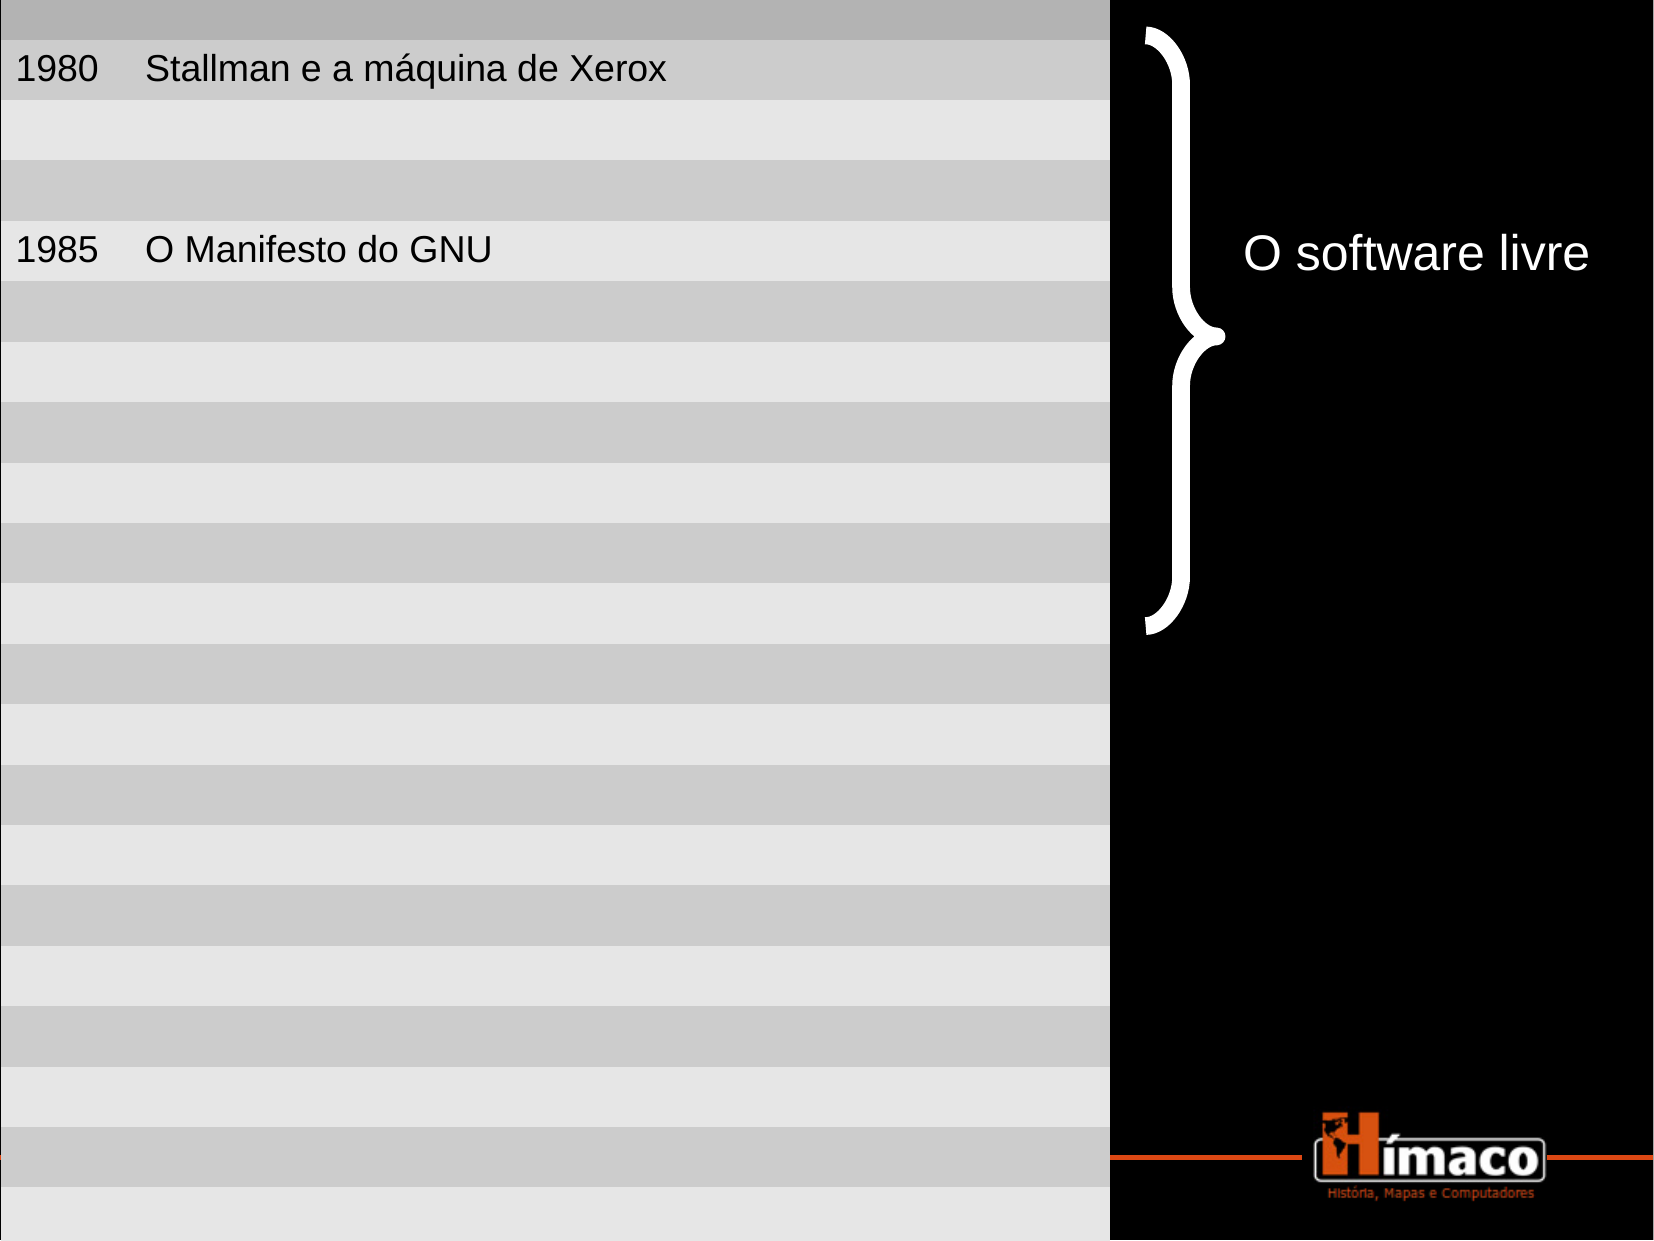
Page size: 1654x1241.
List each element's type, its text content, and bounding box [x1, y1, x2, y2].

table_cell [1, 342, 130, 402]
table_cell [130, 1067, 1110, 1127]
table_cell [1, 1067, 130, 1127]
table_cell [130, 885, 1110, 946]
table_cell 1980 [1, 40, 130, 100]
table_cell [1, 100, 130, 160]
table_cell [130, 1187, 1110, 1241]
table_cell [130, 825, 1110, 885]
table_cell [1, 946, 130, 1006]
text_box O software livre [1228, 218, 1654, 290]
table_cell [130, 523, 1110, 583]
table_cell [1, 644, 130, 704]
table_cell [130, 100, 1110, 160]
table_cell [130, 463, 1110, 523]
table_header [1, 0, 130, 40]
picture [1301, 1075, 1559, 1217]
table_cell [1, 704, 130, 765]
table_cell [1, 765, 130, 825]
table_cell [130, 402, 1110, 463]
table_cell [1, 583, 130, 644]
table_cell O Manifesto do GNU [130, 221, 1110, 281]
table_cell [1, 885, 130, 946]
table_cell [130, 765, 1110, 825]
table_header [130, 0, 1110, 40]
table_cell [1, 402, 130, 463]
table_cell [130, 583, 1110, 644]
table_cell [1, 1127, 130, 1187]
table_cell [1, 1187, 130, 1241]
table_cell [130, 946, 1110, 1006]
table_cell [1, 281, 130, 342]
table_cell [1, 160, 130, 221]
table_cell 1985 [1, 221, 130, 281]
table_cell [130, 281, 1110, 342]
table_cell Stallman e a máquina de Xerox [130, 40, 1110, 100]
table_cell [130, 1127, 1110, 1187]
table_cell [1, 523, 130, 583]
table_cell [1, 463, 130, 523]
table_cell [130, 160, 1110, 221]
table_cell [1, 825, 130, 885]
table_cell [130, 1006, 1110, 1067]
table_cell [130, 342, 1110, 402]
table_cell [130, 644, 1110, 704]
table_cell [130, 704, 1110, 765]
table_cell [1, 1006, 130, 1067]
